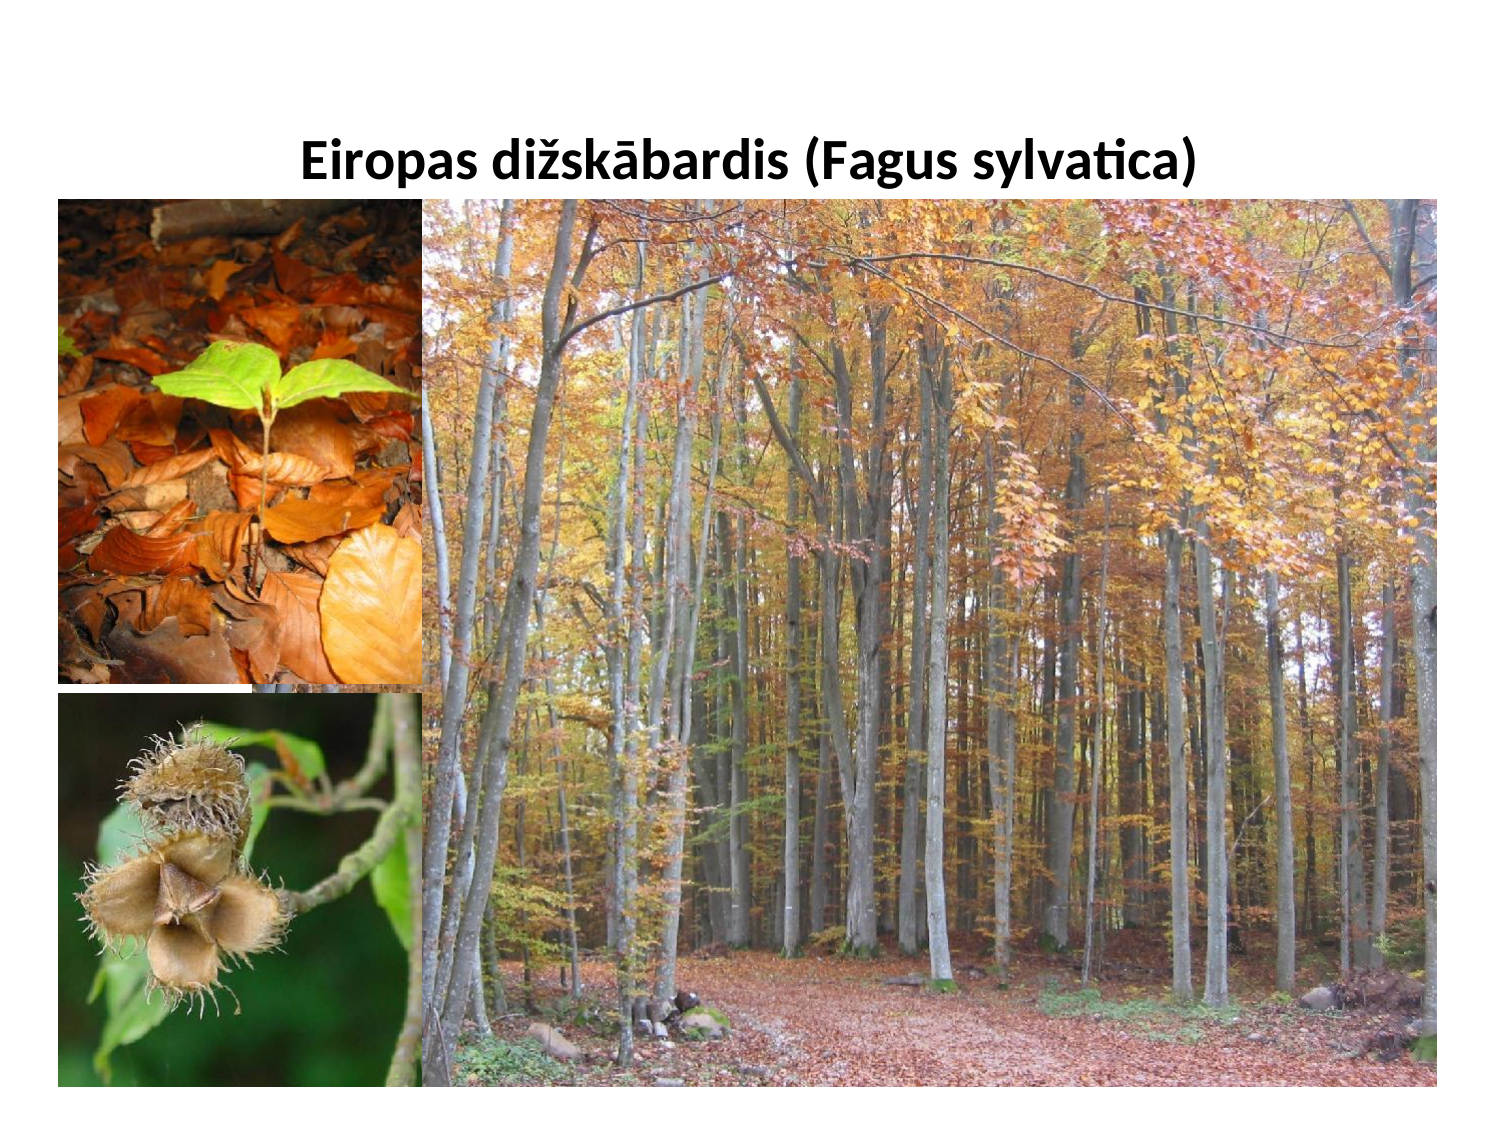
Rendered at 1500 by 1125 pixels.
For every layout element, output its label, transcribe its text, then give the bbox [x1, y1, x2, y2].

title Eiropas dižskābardis (Fagus sylvatica) [75, 78, 1426, 199]
picture [58, 199, 1437, 1087]
text_box [58, 693, 422, 1087]
